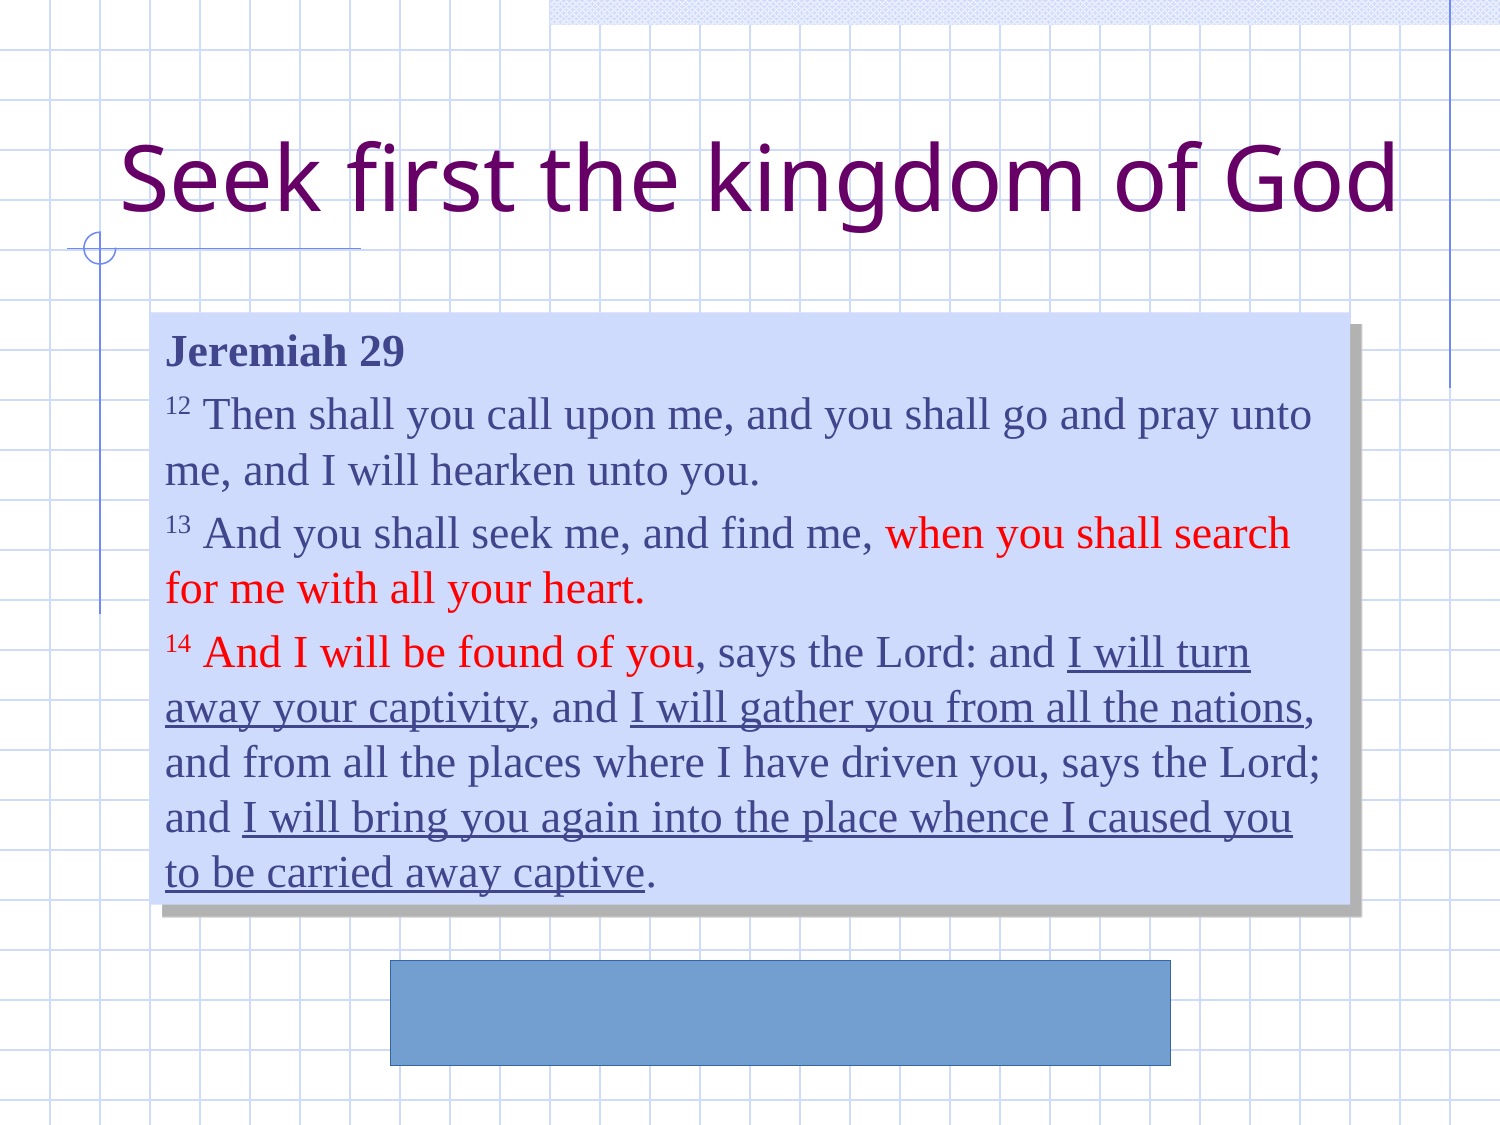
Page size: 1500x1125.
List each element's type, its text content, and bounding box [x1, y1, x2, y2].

text_box [390, 960, 1171, 1066]
picture [1451, 0, 1500, 25]
picture [549, 0, 1449, 25]
title Seek first the kingdom of God [105, 49, 1426, 238]
text_box Jeremiah 29 12 Then shall you call upon me, and you shall go and pray unto me, and I will hearken unto you. 13 And you shall seek me, and find me, when you shall search for me with all your heart. 14 And I will be found of you, says the Lord: and I will turn away your captivity, and I will gather you from all the nations, and from all the places where I have driven you, says the Lord; and I will bring you again into the place whence I caused you to be carried away captive. [150, 312, 1351, 905]
